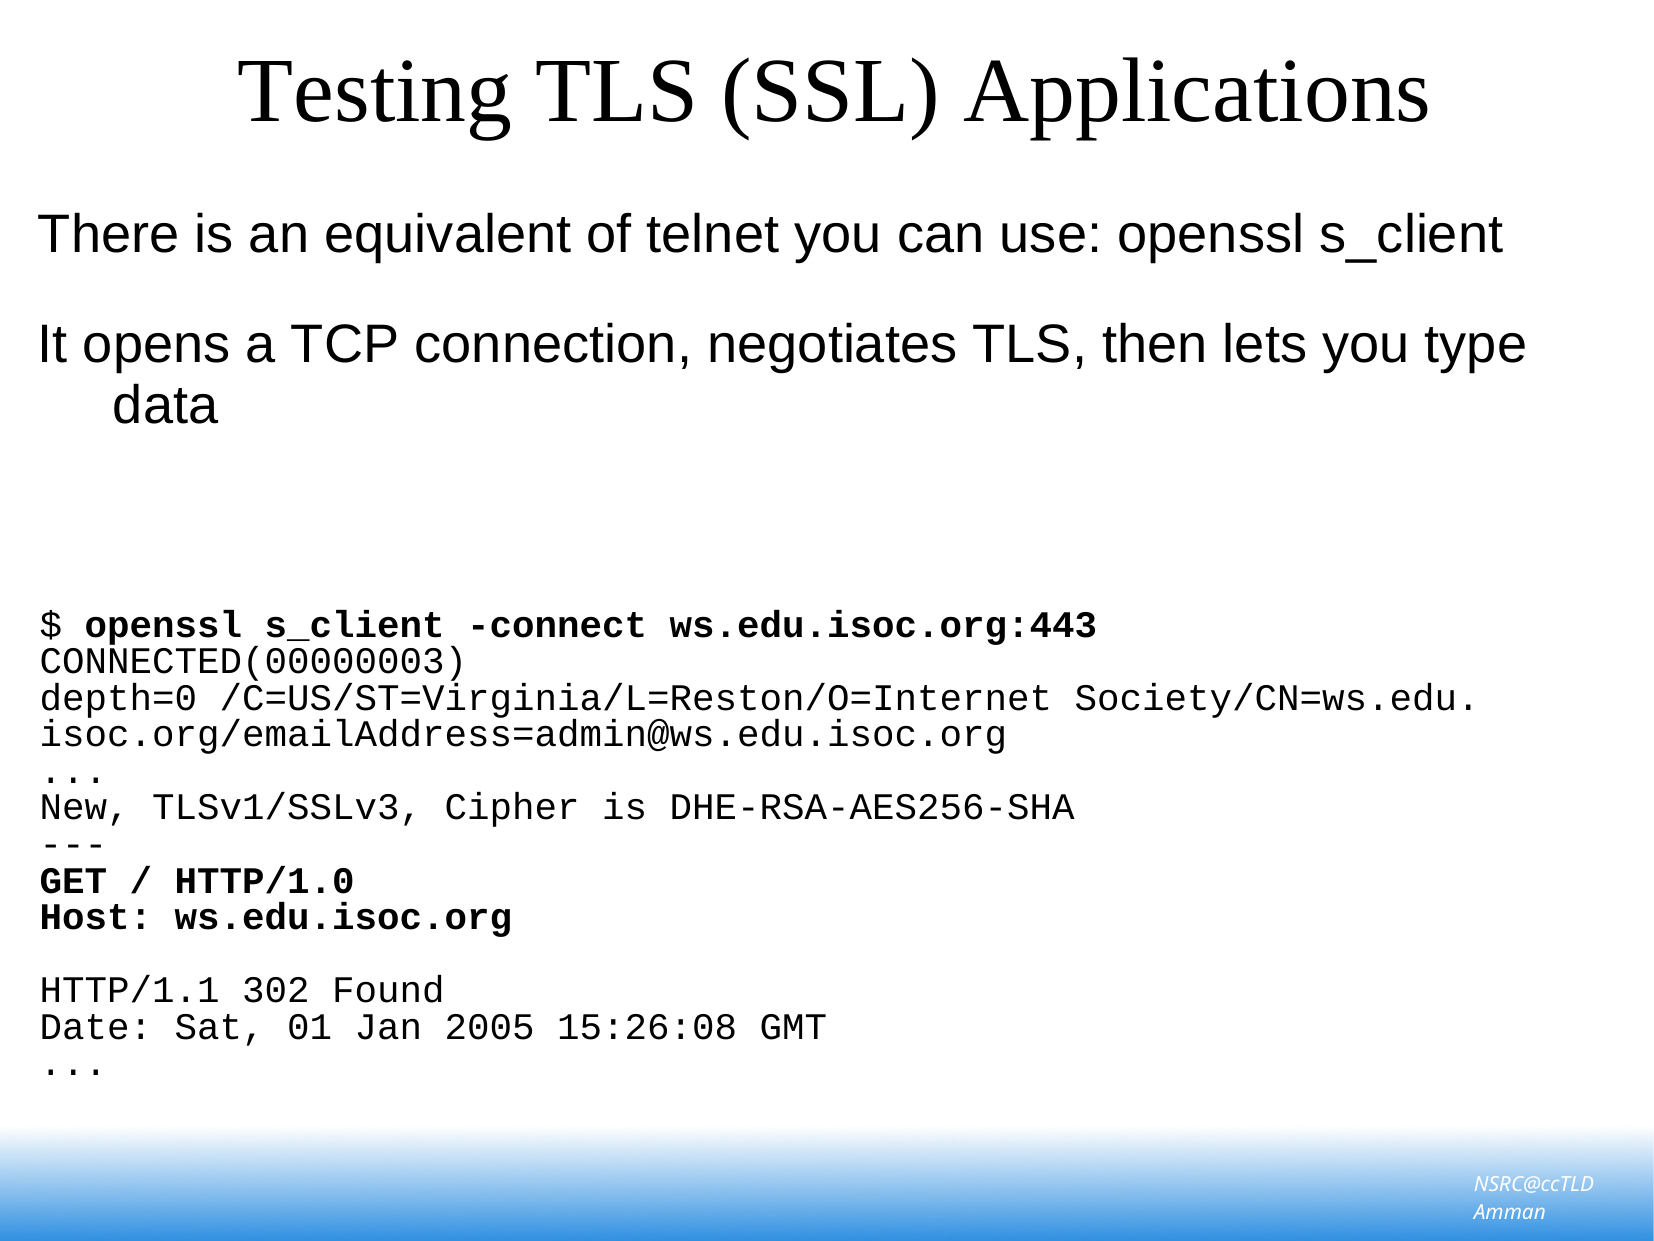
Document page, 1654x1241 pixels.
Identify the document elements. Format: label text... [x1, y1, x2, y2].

picture [0, 1124, 1654, 1241]
title Testing TLS (SSL) Applications [84, 39, 1587, 156]
list There is an equivalent of telnet you can use: openssl s_client It opens a TCP connection, negotiates TLS, then lets you type data [37, 203, 1582, 549]
text_box $ openssl s_client -connect ws.edu.isoc.org:443 CONNECTED(00000003) depth=0 /C=US/ST=Virginia/L=Reston/O=Internet Society/CN=ws.edu. isoc.org/emailAddress=admin@ws.edu.isoc.org ... New, TLSv1/SSLv3, Cipher is DHE-RSA-AES256-SHA --- GET / HTTP/1.0 Host: ws.edu.isoc.org HTTP/1.1 302 Found Date: Sat, 01 Jan 2005 15:26:08 GMT ... [39, 607, 1480, 1084]
